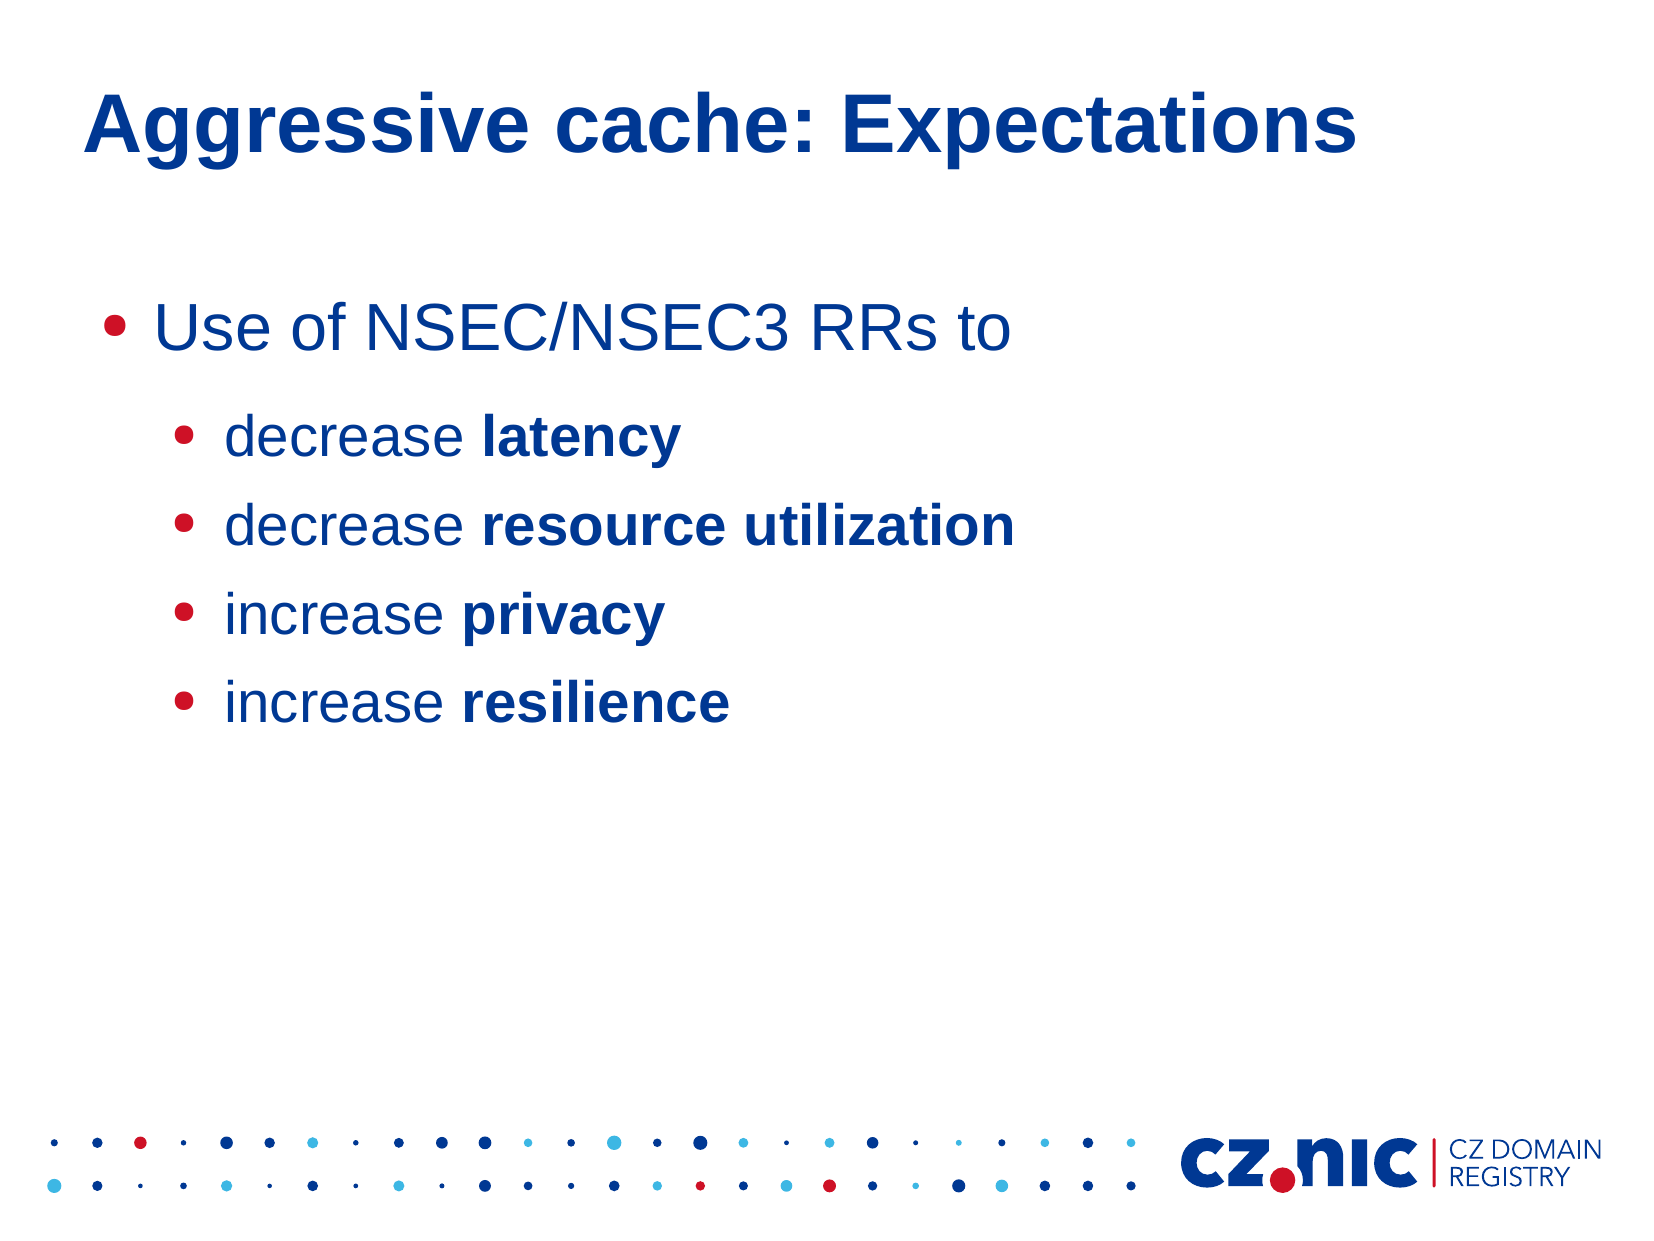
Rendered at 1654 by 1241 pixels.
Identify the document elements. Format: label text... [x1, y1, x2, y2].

title Aggressive cache: Expectations [82, 70, 1571, 178]
list Use of NSEC/NSEC3 RRs to decrease latency decrease resource utilization increase privacy increase resilience [82, 290, 1571, 1109]
